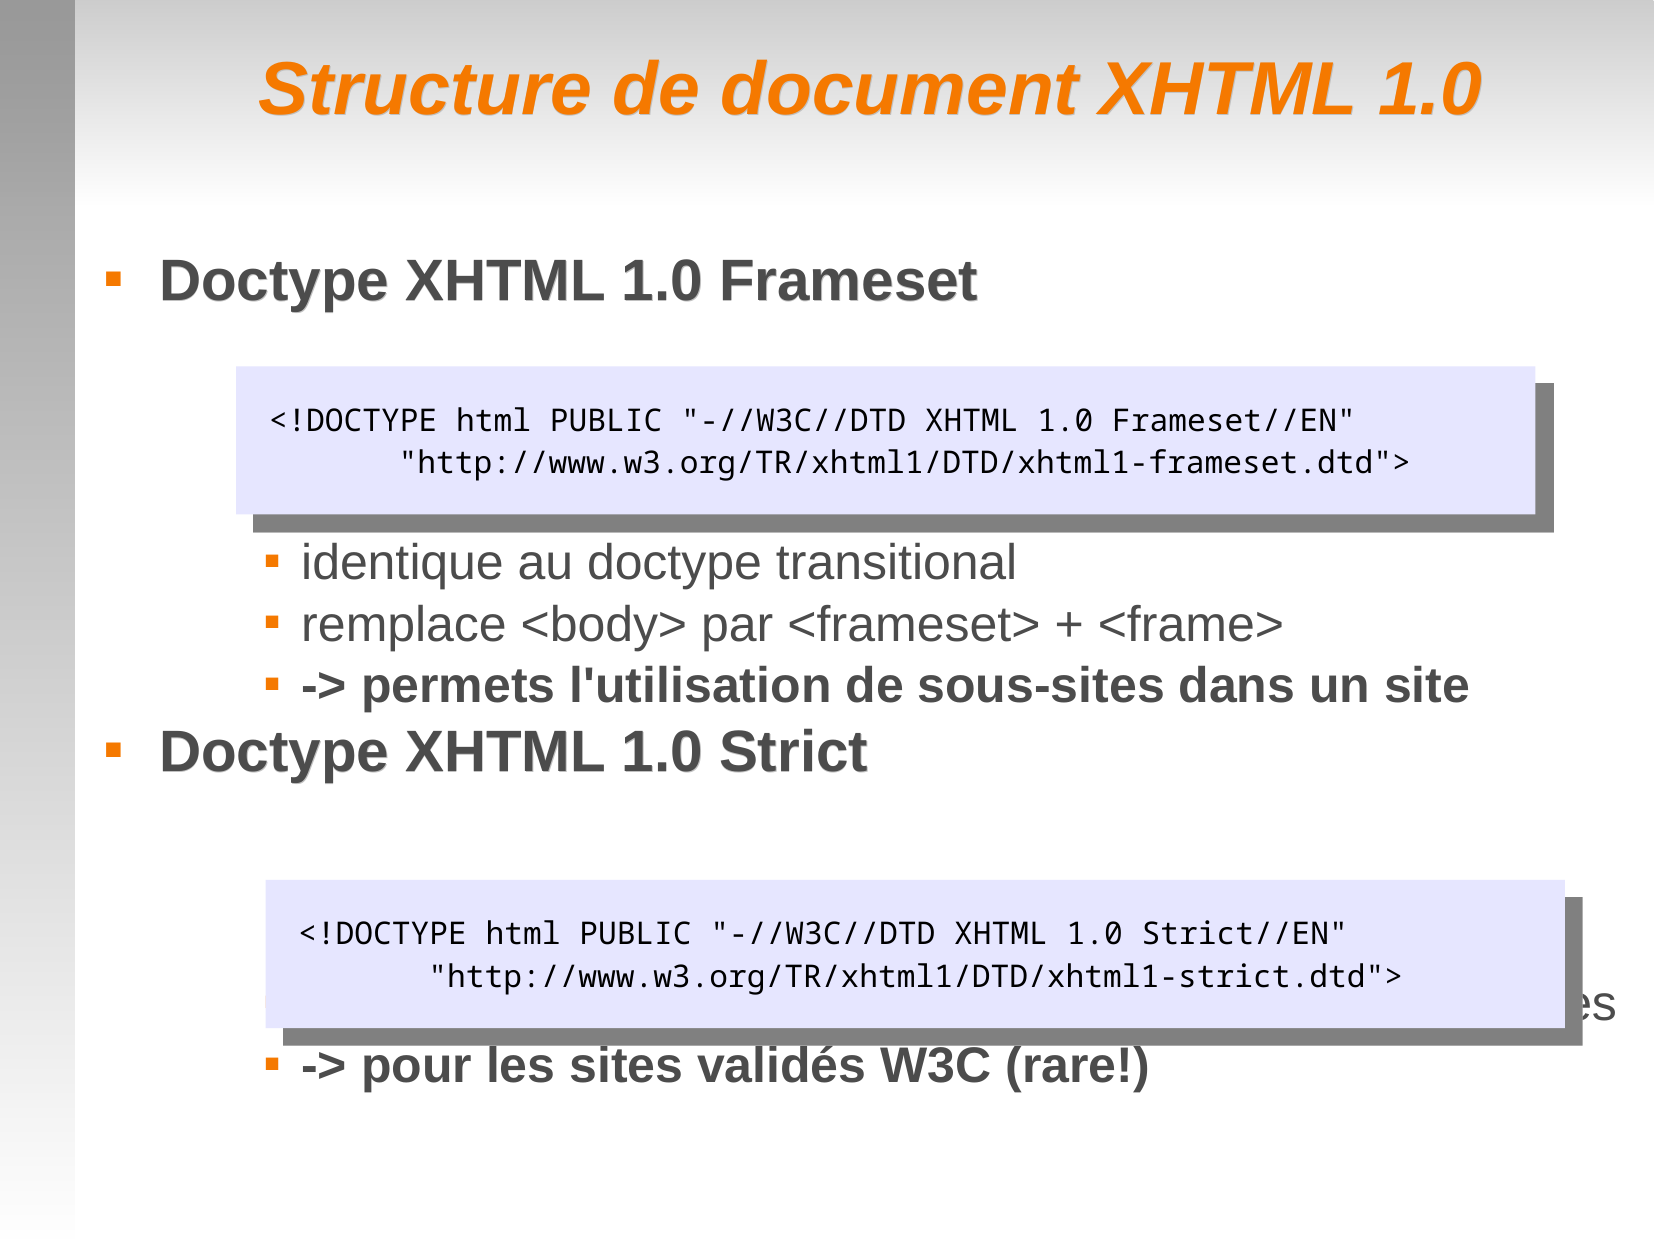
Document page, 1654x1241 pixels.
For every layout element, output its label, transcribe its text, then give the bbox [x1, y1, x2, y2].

title Structure de document XHTML 1.0 [88, 0, 1654, 178]
list Doctype XHTML 1.0 Frameset identique au doctype transitional remplace <body> par <frameset> + <frame> -> permets l'utilisation de sous-sites dans un site Doctype XHTML 1.0 Strict toutes les balises et les attributs déconseillées sont exclues -> pour les sites validés W3C (rare!) [88, 248, 1625, 1205]
text_box <!DOCTYPE html PUBLIC "-//W3C//DTD XHTML 1.0 Frameset//EN" "http://www.w3.org/TR/xhtml1/DTD/xhtml1-frameset.dtd"> [236, 366, 1536, 502]
text_box <!DOCTYPE html PUBLIC "-//W3C//DTD XHTML 1.0 Strict//EN" "http://www.w3.org/TR/xhtml1/DTD/xhtml1-strict.dtd"> [265, 879, 1565, 1016]
